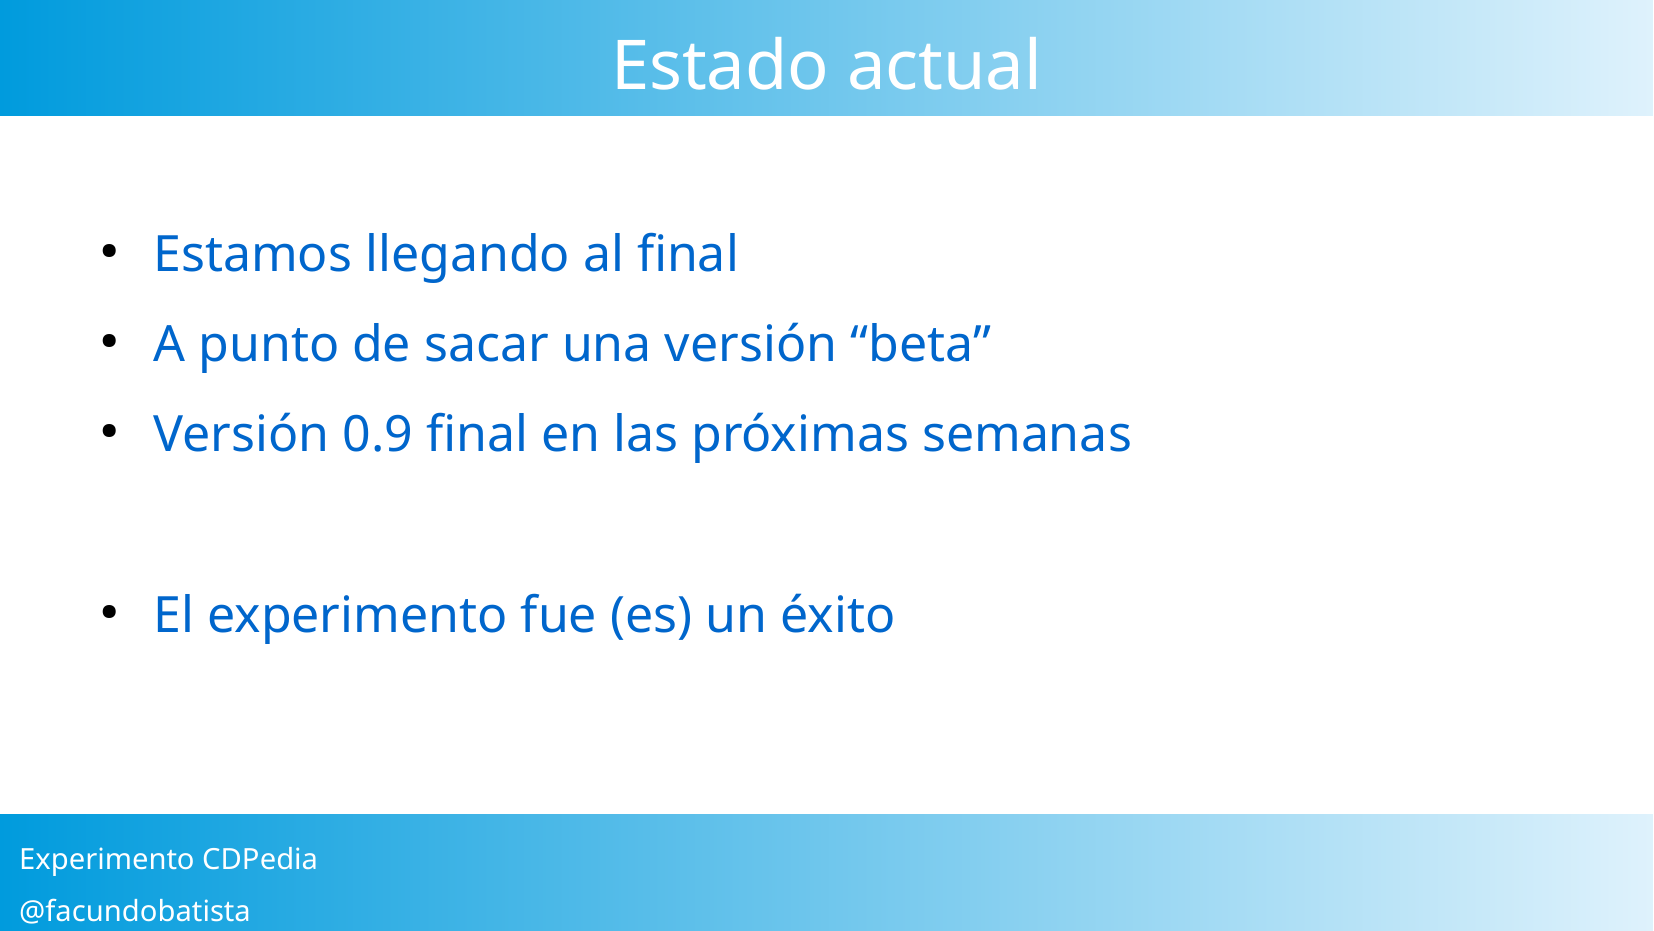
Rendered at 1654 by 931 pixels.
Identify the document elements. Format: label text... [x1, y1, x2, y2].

list Estamos llegando al final A punto de sacar una versión “beta” Versión 0.9 final en las próximas semanas El experimento fue (es) un éxito [82, 217, 1571, 758]
picture [136, 869, 142, 930]
picture [129, 814, 134, 907]
title Estado actual [82, 23, 1571, 103]
